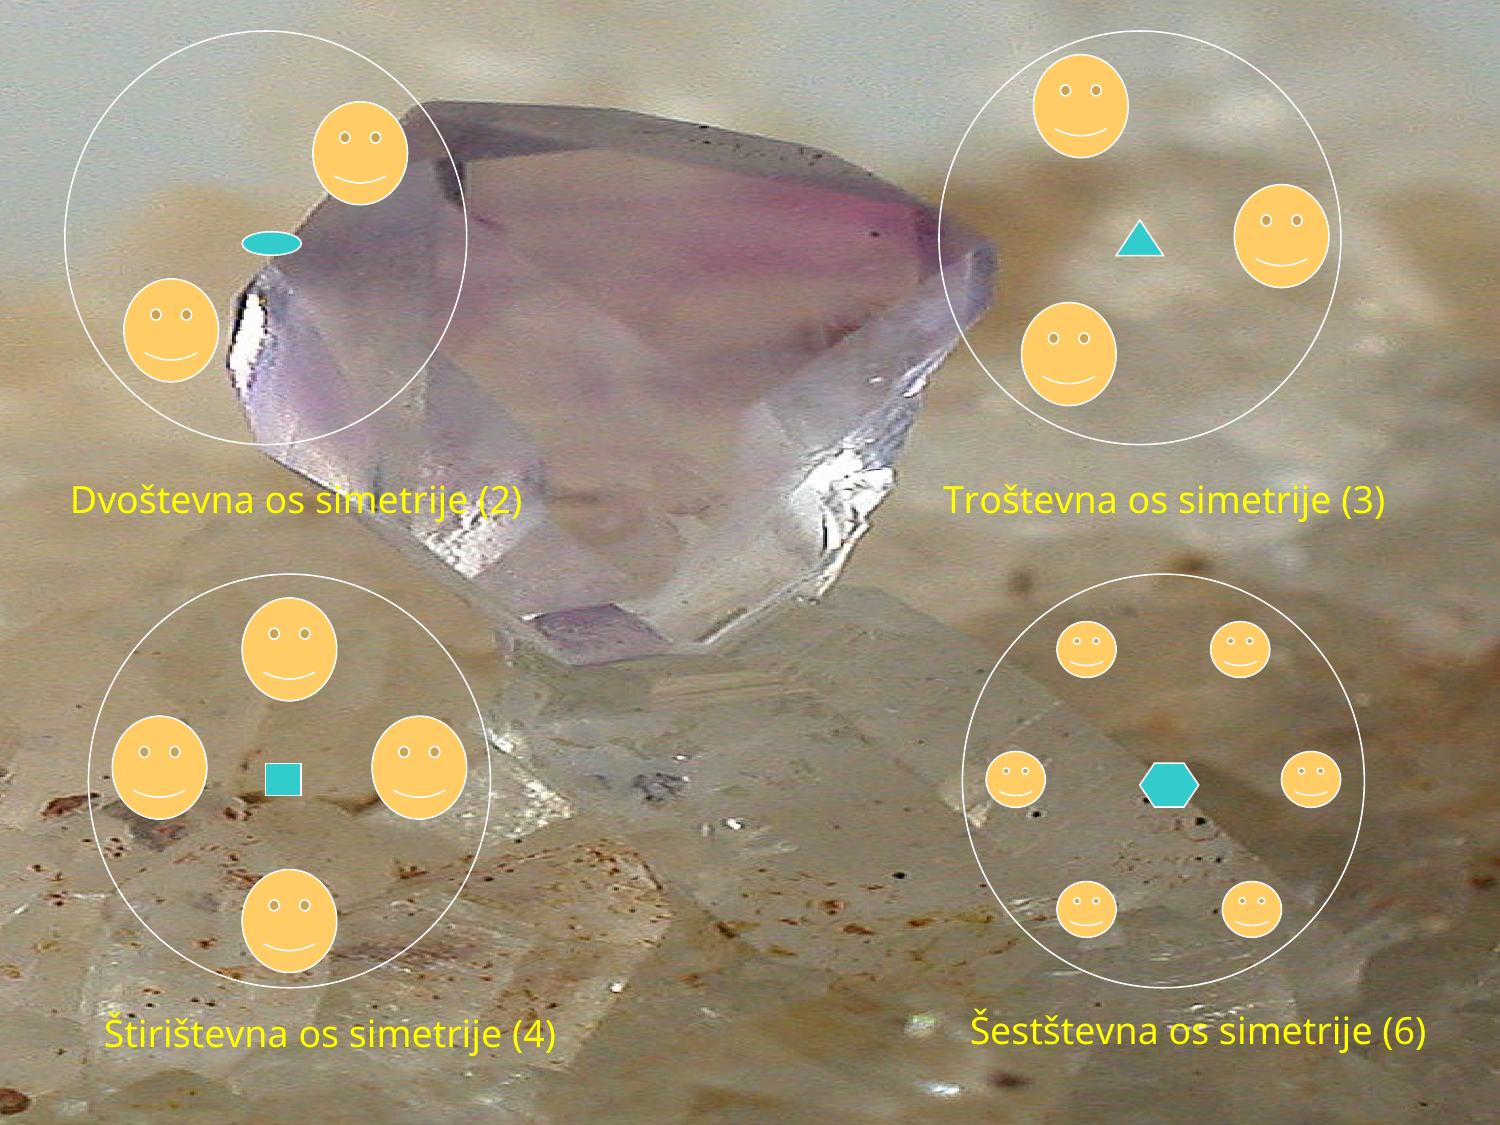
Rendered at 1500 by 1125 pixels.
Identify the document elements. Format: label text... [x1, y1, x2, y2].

text_box Dvoštevna os simetrije (2) [55, 467, 538, 529]
text_box [242, 597, 337, 701]
text_box [242, 231, 302, 256]
text_box [1210, 621, 1270, 678]
text_box [1222, 881, 1282, 938]
text_box [112, 716, 207, 820]
text_box [1033, 54, 1129, 158]
text_box Šestštevna os simetrije (6) [955, 999, 1442, 1060]
text_box [986, 751, 1046, 808]
text_box [1056, 881, 1117, 938]
text_box [1056, 621, 1117, 678]
text_box [1021, 302, 1117, 406]
text_box Troštevna os simetrije (3) [928, 467, 1401, 529]
picture [0, 0, 1500, 1125]
text_box [312, 101, 408, 205]
text_box [372, 716, 467, 820]
text_box [265, 763, 302, 796]
text_box Štirištevna os simetrije (4) [89, 1002, 572, 1063]
text_box [242, 869, 337, 973]
text_box [1281, 751, 1341, 808]
text_box [1116, 220, 1164, 256]
text_box [1234, 184, 1329, 288]
text_box [1139, 763, 1199, 807]
text_box [123, 278, 219, 382]
